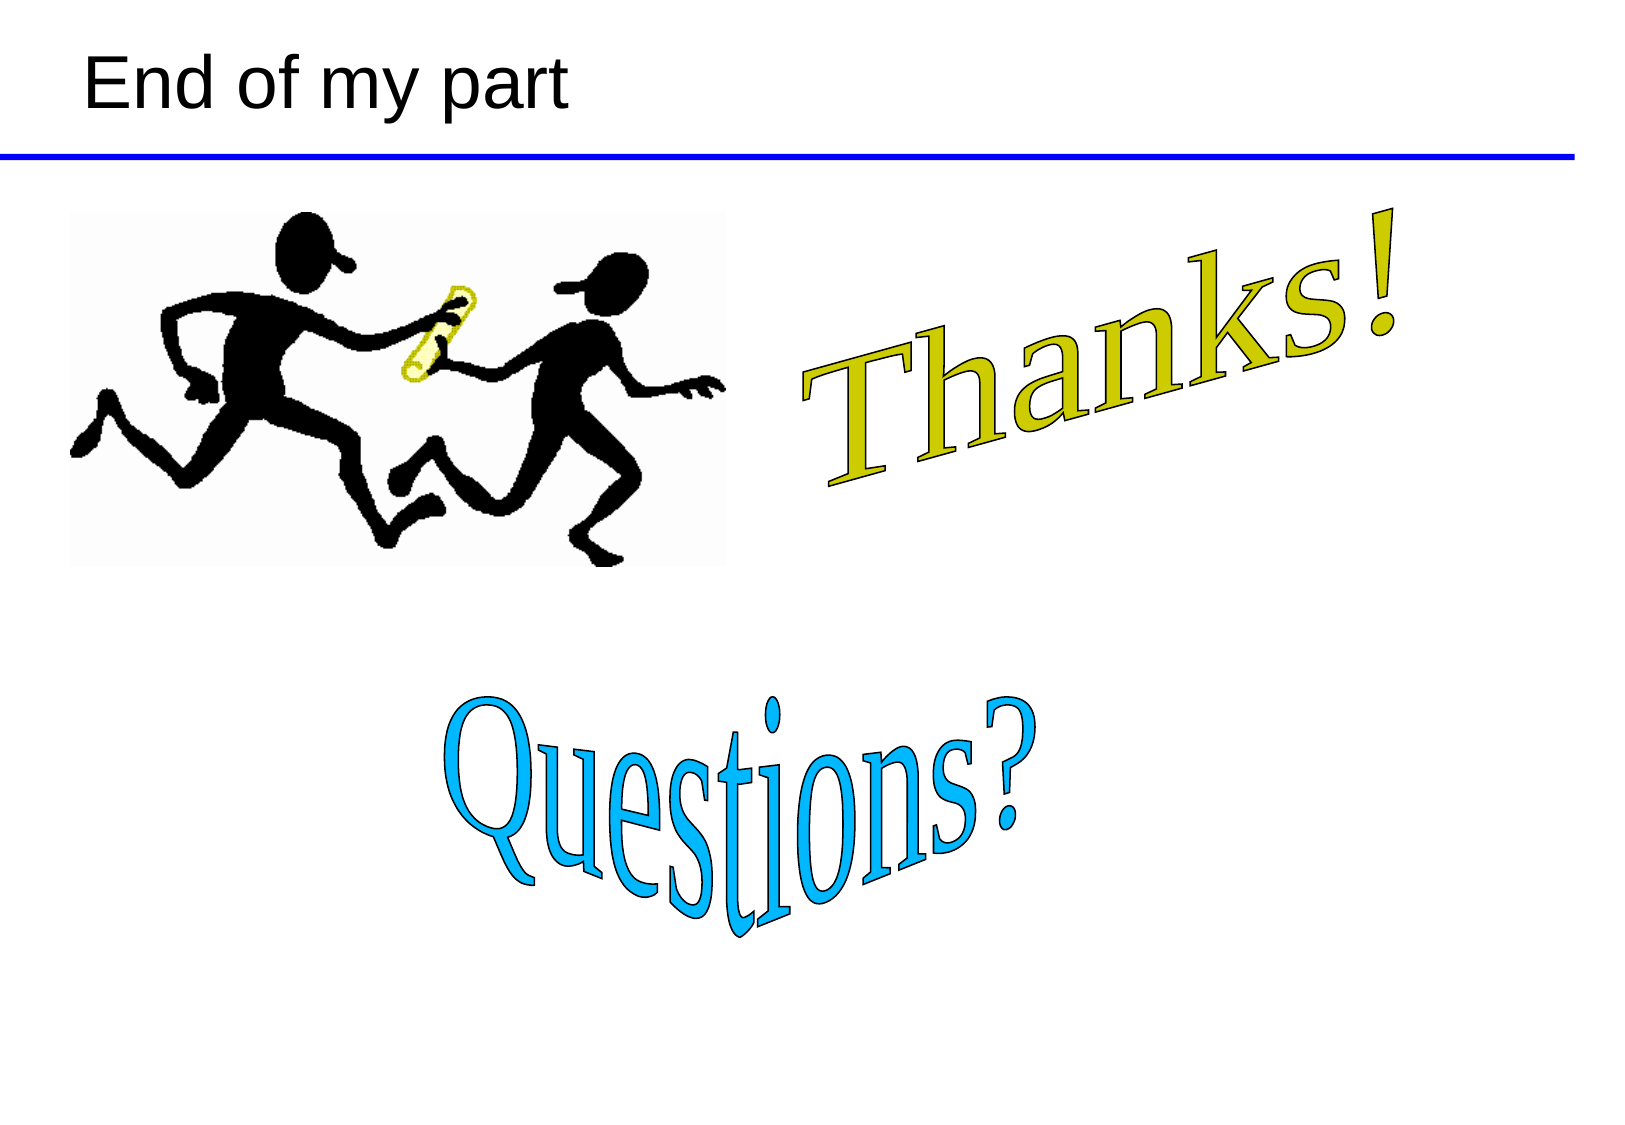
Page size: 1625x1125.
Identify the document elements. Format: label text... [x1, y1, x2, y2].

text_box Questions? [718, 732, 754, 938]
text_box Thanks! [803, 342, 912, 487]
text_box Questions? [765, 696, 780, 733]
text_box Thanks! [1188, 250, 1279, 386]
text_box Questions? [999, 805, 1016, 830]
text_box Questions? [609, 753, 660, 898]
text_box Questions? [538, 744, 602, 879]
text_box Questions? [863, 746, 926, 885]
text_box Thanks! [1372, 208, 1393, 299]
title End of my part [67, 27, 1544, 131]
text_box Thanks! [1286, 260, 1345, 357]
text_box Questions? [797, 755, 855, 904]
text_box Thanks! [916, 325, 1006, 462]
text_box Questions? [444, 696, 535, 886]
text_box Questions? [987, 696, 1036, 795]
text_box Thanks! [1095, 308, 1182, 413]
picture [70, 212, 726, 567]
text_box Thanks! [1014, 335, 1089, 432]
text_box Questions? [757, 764, 790, 927]
text_box Thanks! [1371, 312, 1394, 336]
text_box Questions? [933, 740, 976, 854]
text_box Questions? [669, 759, 713, 919]
